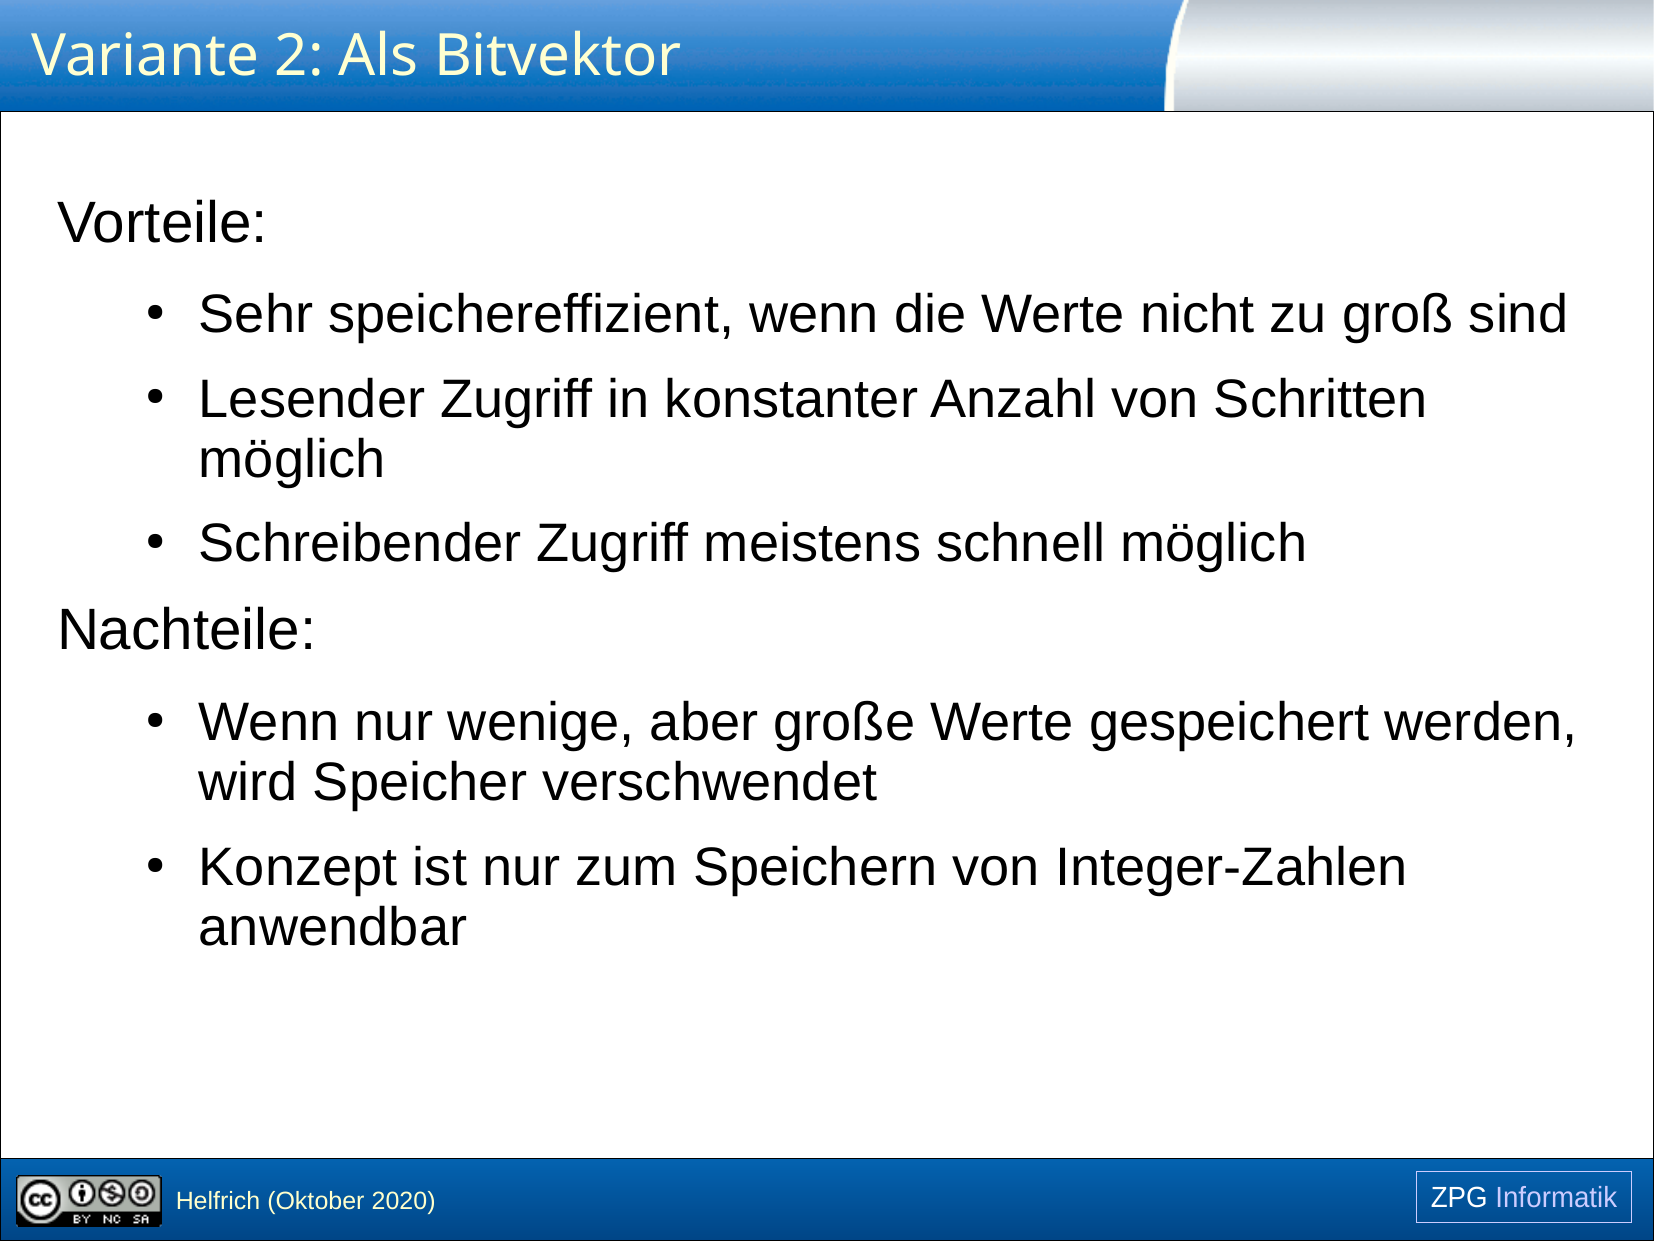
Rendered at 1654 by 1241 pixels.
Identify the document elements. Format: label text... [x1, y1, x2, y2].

picture [16, 1175, 162, 1227]
title Variante 2: Als Bitvektor [31, 14, 1151, 92]
list Vorteile: Sehr speichereffizient, wenn die Werte nicht zu groß sind Lesender Zugriff in konstanter Anzahl von Schritten möglich Schreibender Zugriff meistens schnell möglich Nachteile: Wenn nur wenige, aber große Werte gespeichert werden, wird Speicher verschwendet Konzept ist nur zum Speichern von Integer-Zahlen anwendbar [57, 189, 1605, 958]
picture [0, 0, 1654, 111]
